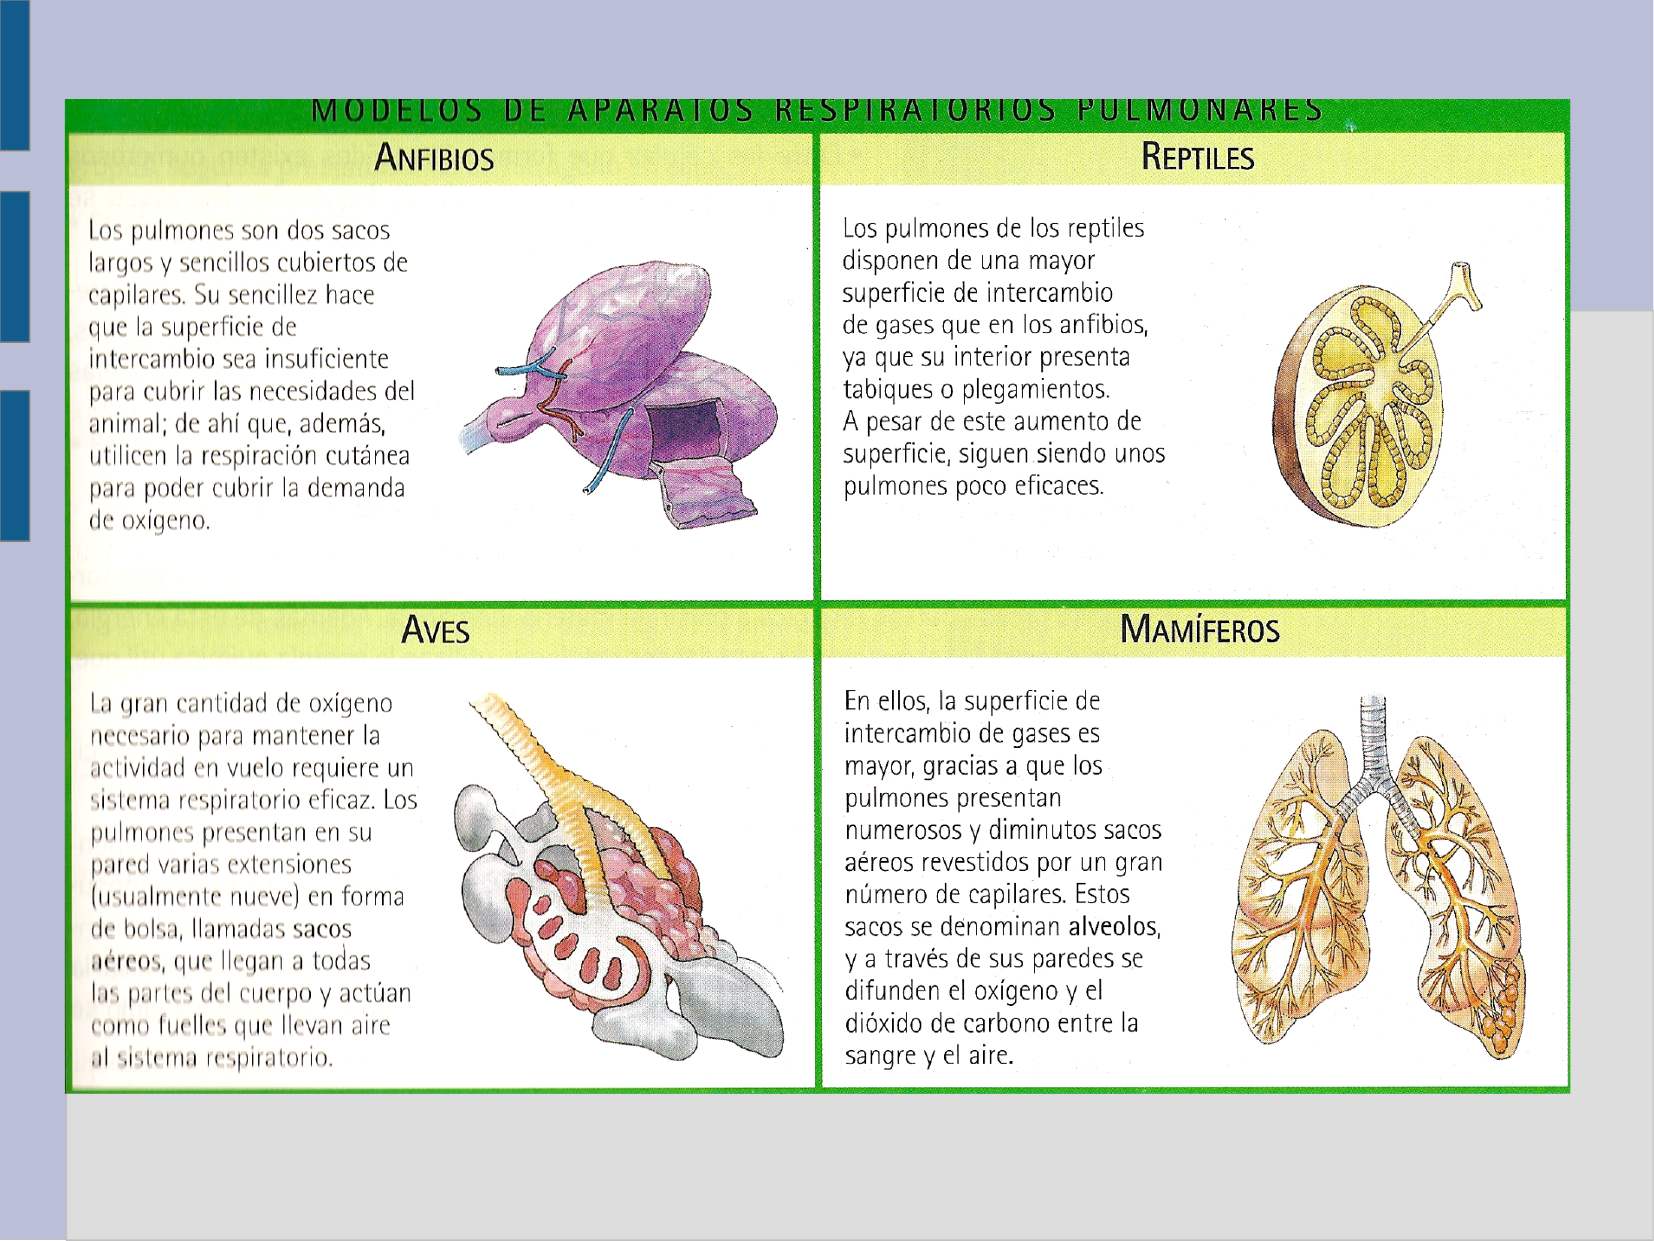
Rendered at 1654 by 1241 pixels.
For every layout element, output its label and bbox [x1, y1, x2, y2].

picture [64, 99, 1571, 1094]
